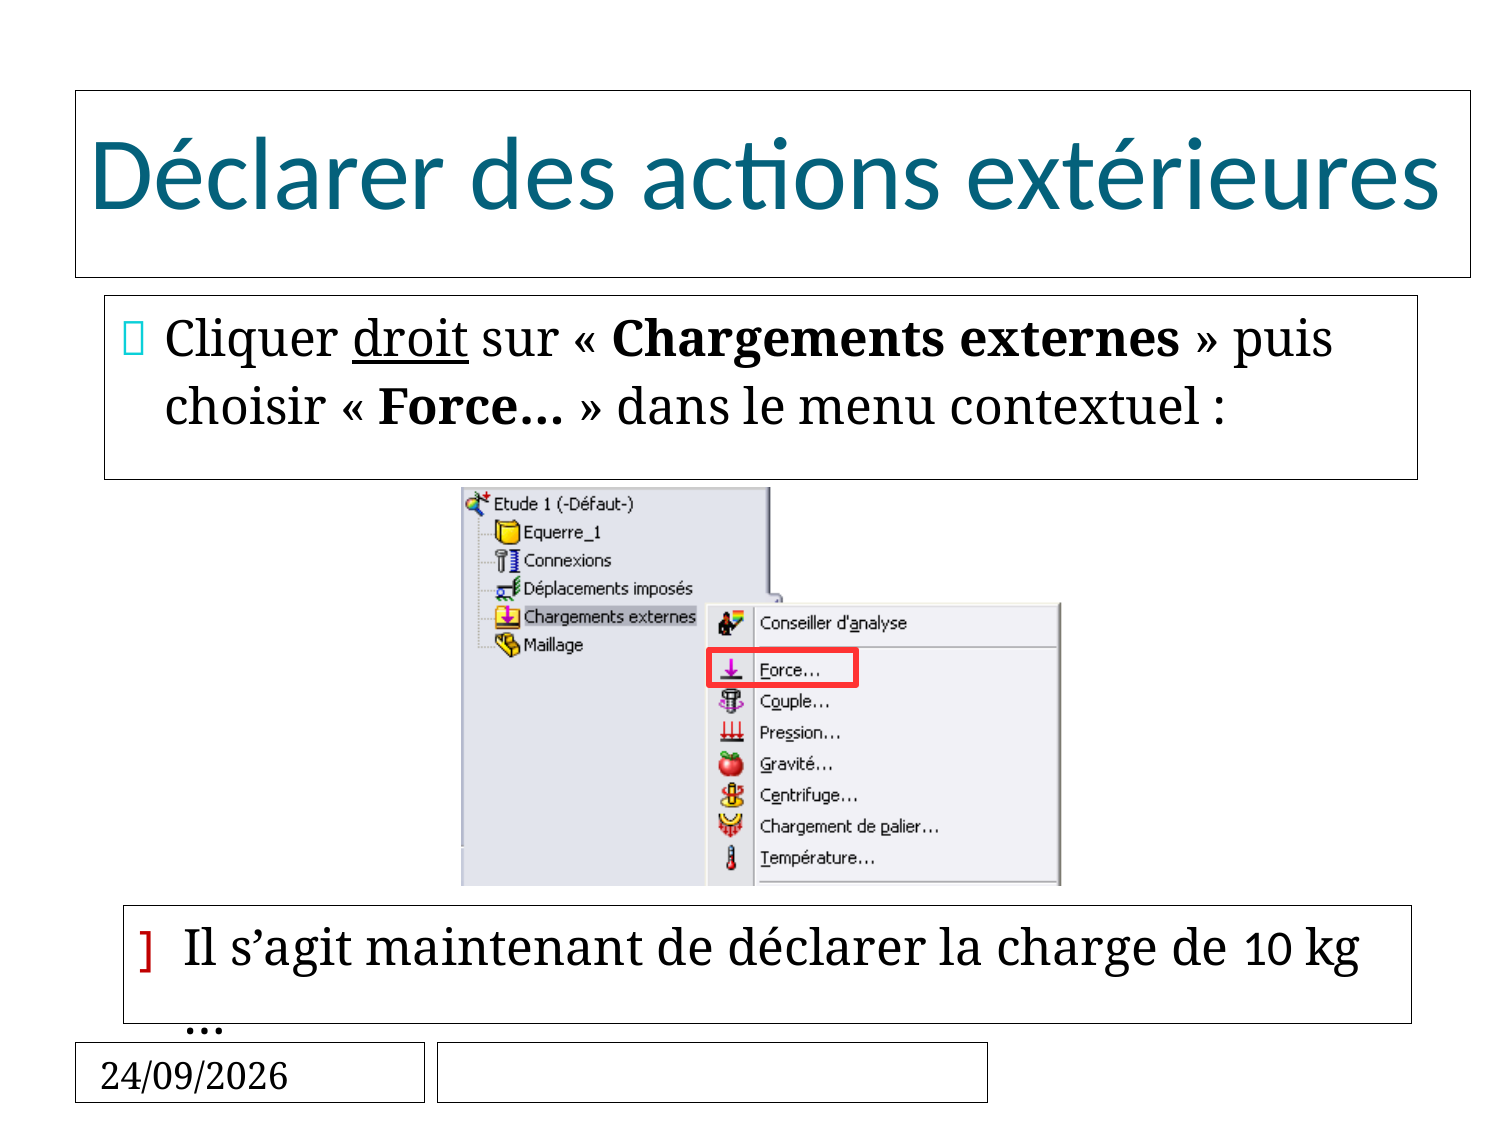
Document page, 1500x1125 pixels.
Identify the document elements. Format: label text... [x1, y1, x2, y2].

text_box Il s’agit maintenant de déclarer la charge de 10 kg … [123, 905, 1412, 1024]
picture [461, 487, 1063, 886]
list Cliquer droit sur « Chargements externes » puis choisir « Force… » dans le menu contextuel : [104, 295, 1418, 480]
title Déclarer des actions extérieures [75, 90, 1471, 278]
